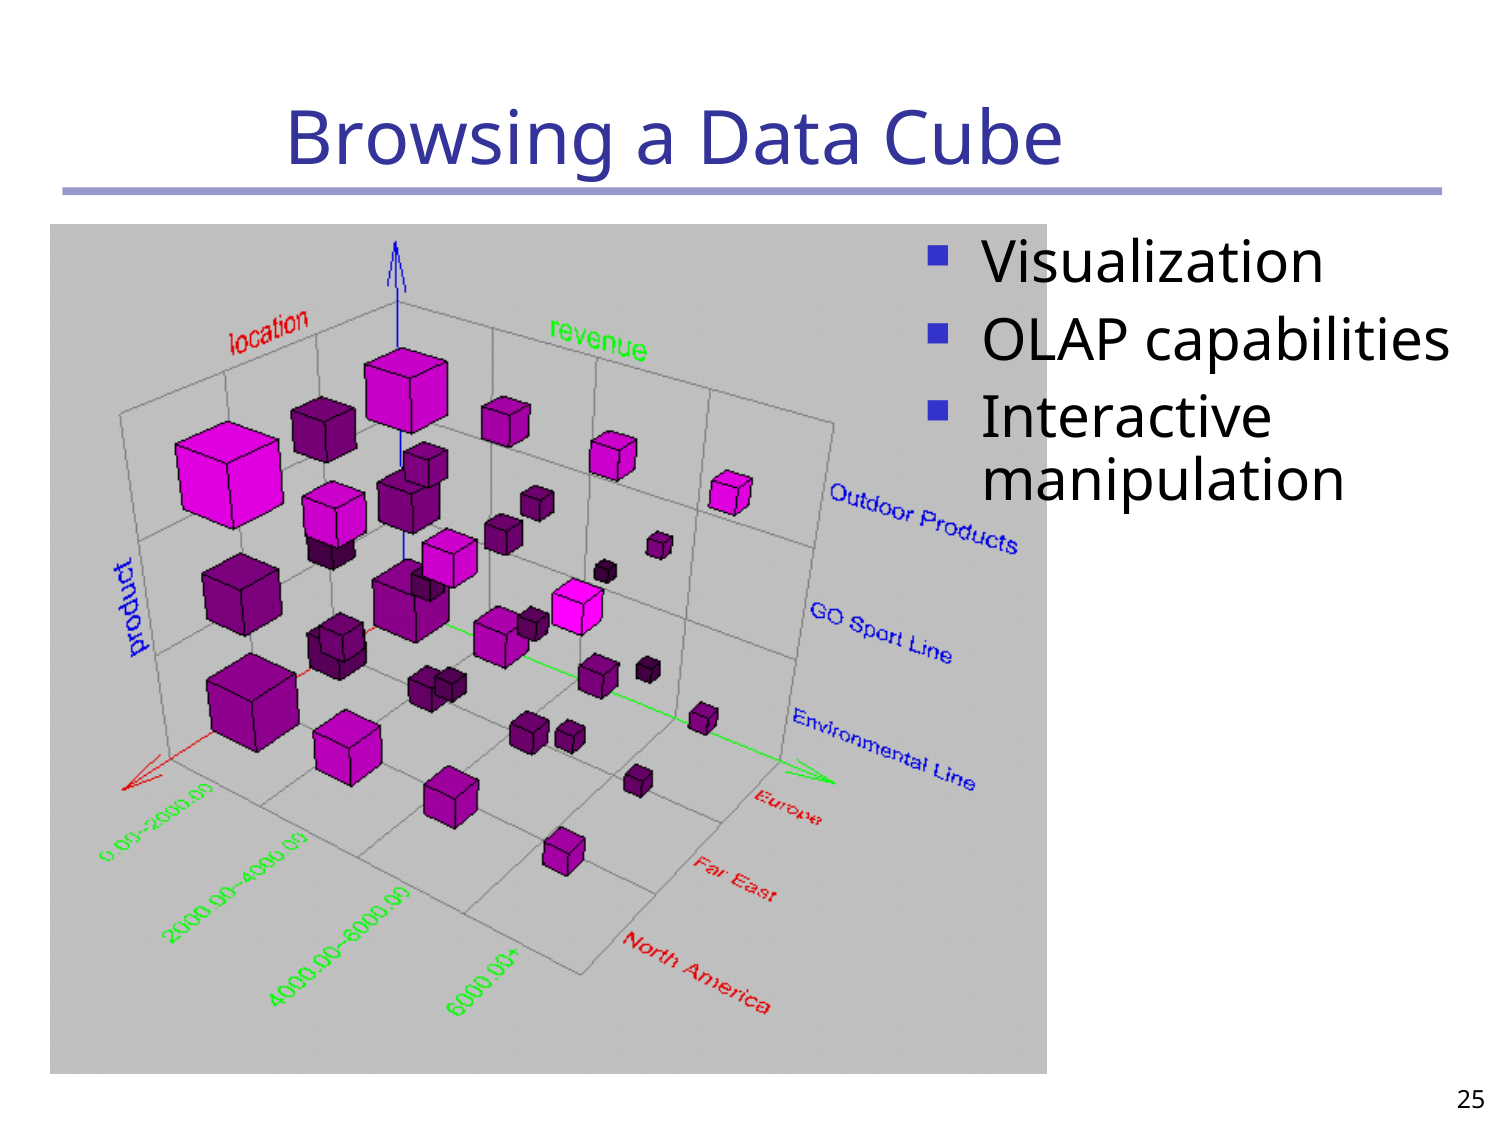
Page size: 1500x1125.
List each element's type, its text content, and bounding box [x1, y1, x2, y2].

title Browsing a Data Cube [225, 37, 1126, 188]
text_box <number> [1187, 1050, 1500, 1125]
list Visualization OLAP capabilities Interactive manipulation [910, 224, 1500, 521]
picture [50, 224, 1047, 1074]
